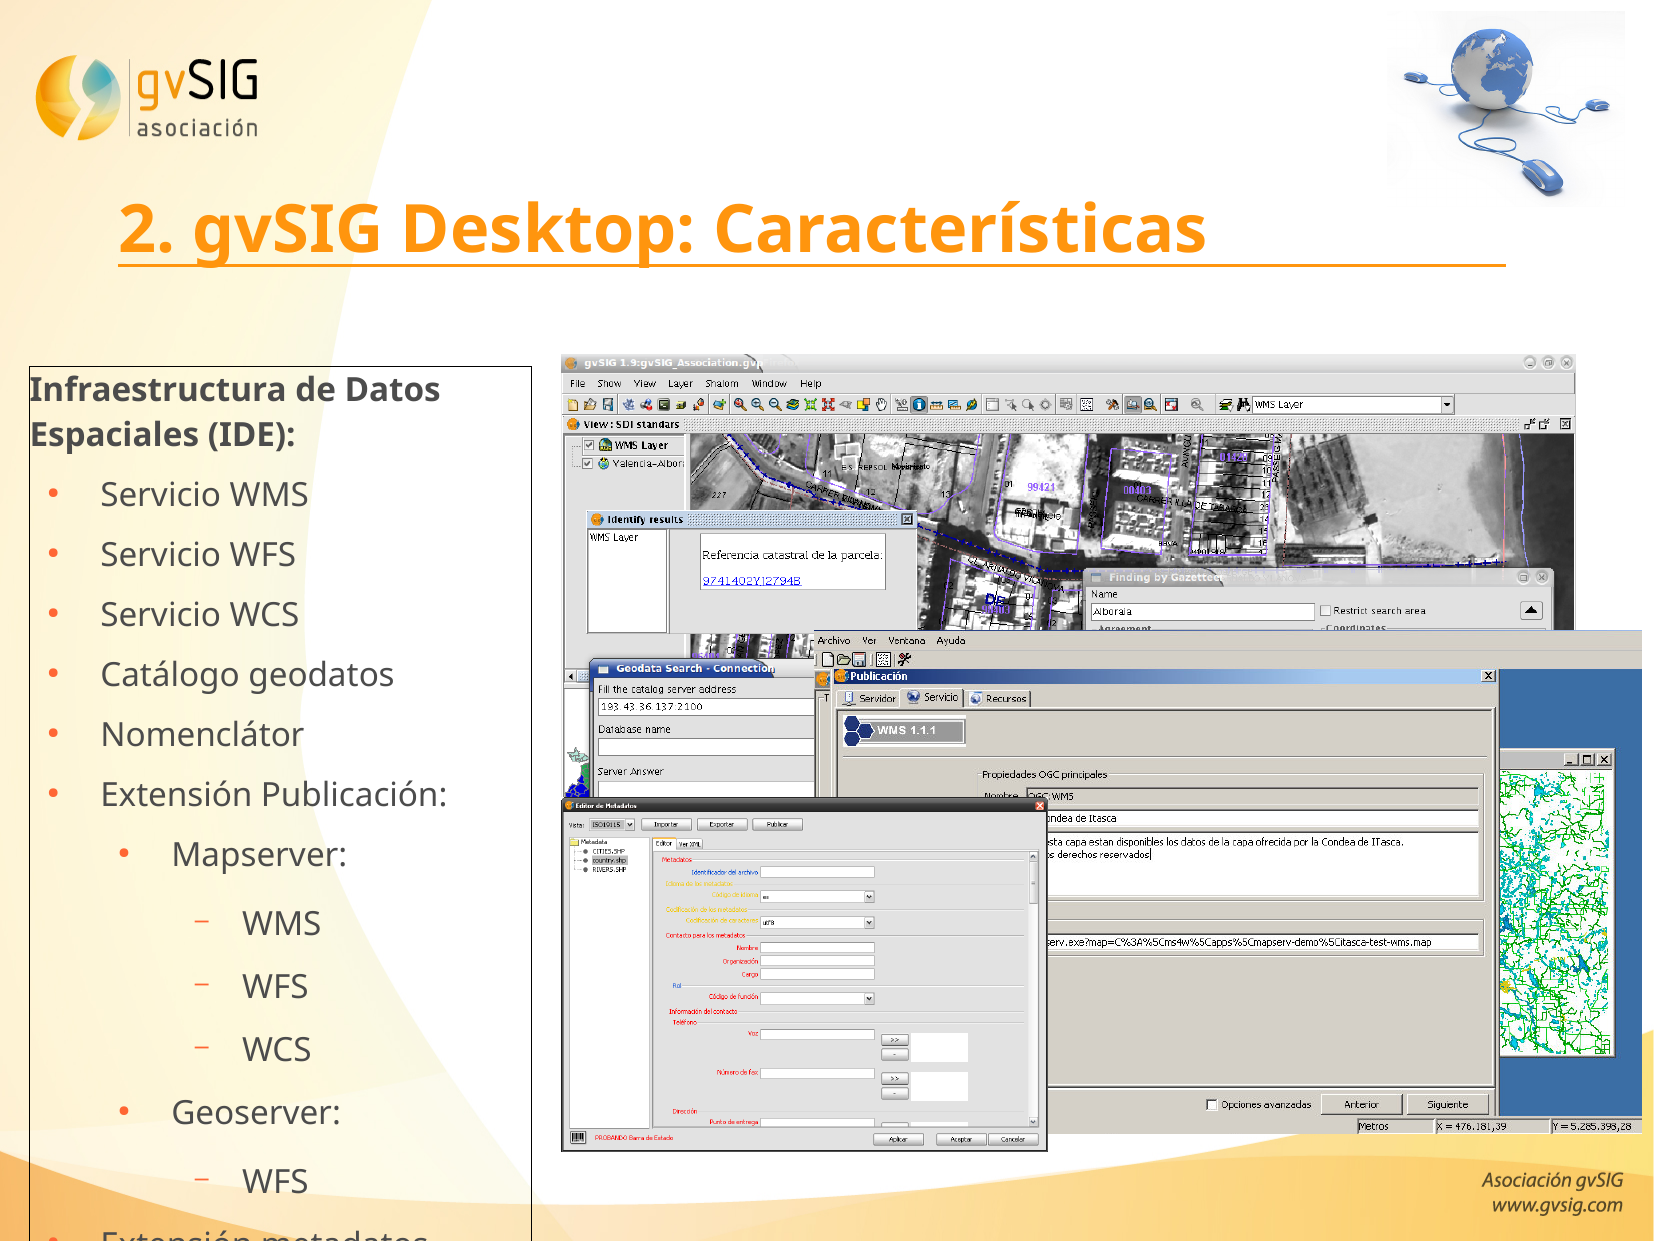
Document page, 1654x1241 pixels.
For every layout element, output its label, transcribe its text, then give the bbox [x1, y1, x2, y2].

picture [0, 0, 1654, 1241]
list Infraestructura de Datos Espaciales (IDE): Servicio WMS Servicio WFS Servicio WCS Catálogo geodatos Nomenclátor Extensión Publicación: Mapserver: WMS WFS WCS Geoserver: WFS Extensión metadatos [29, 366, 532, 1165]
picture [30, 1165, 531, 1241]
title 2. gvSIG Desktop: Características [118, 177, 1607, 276]
